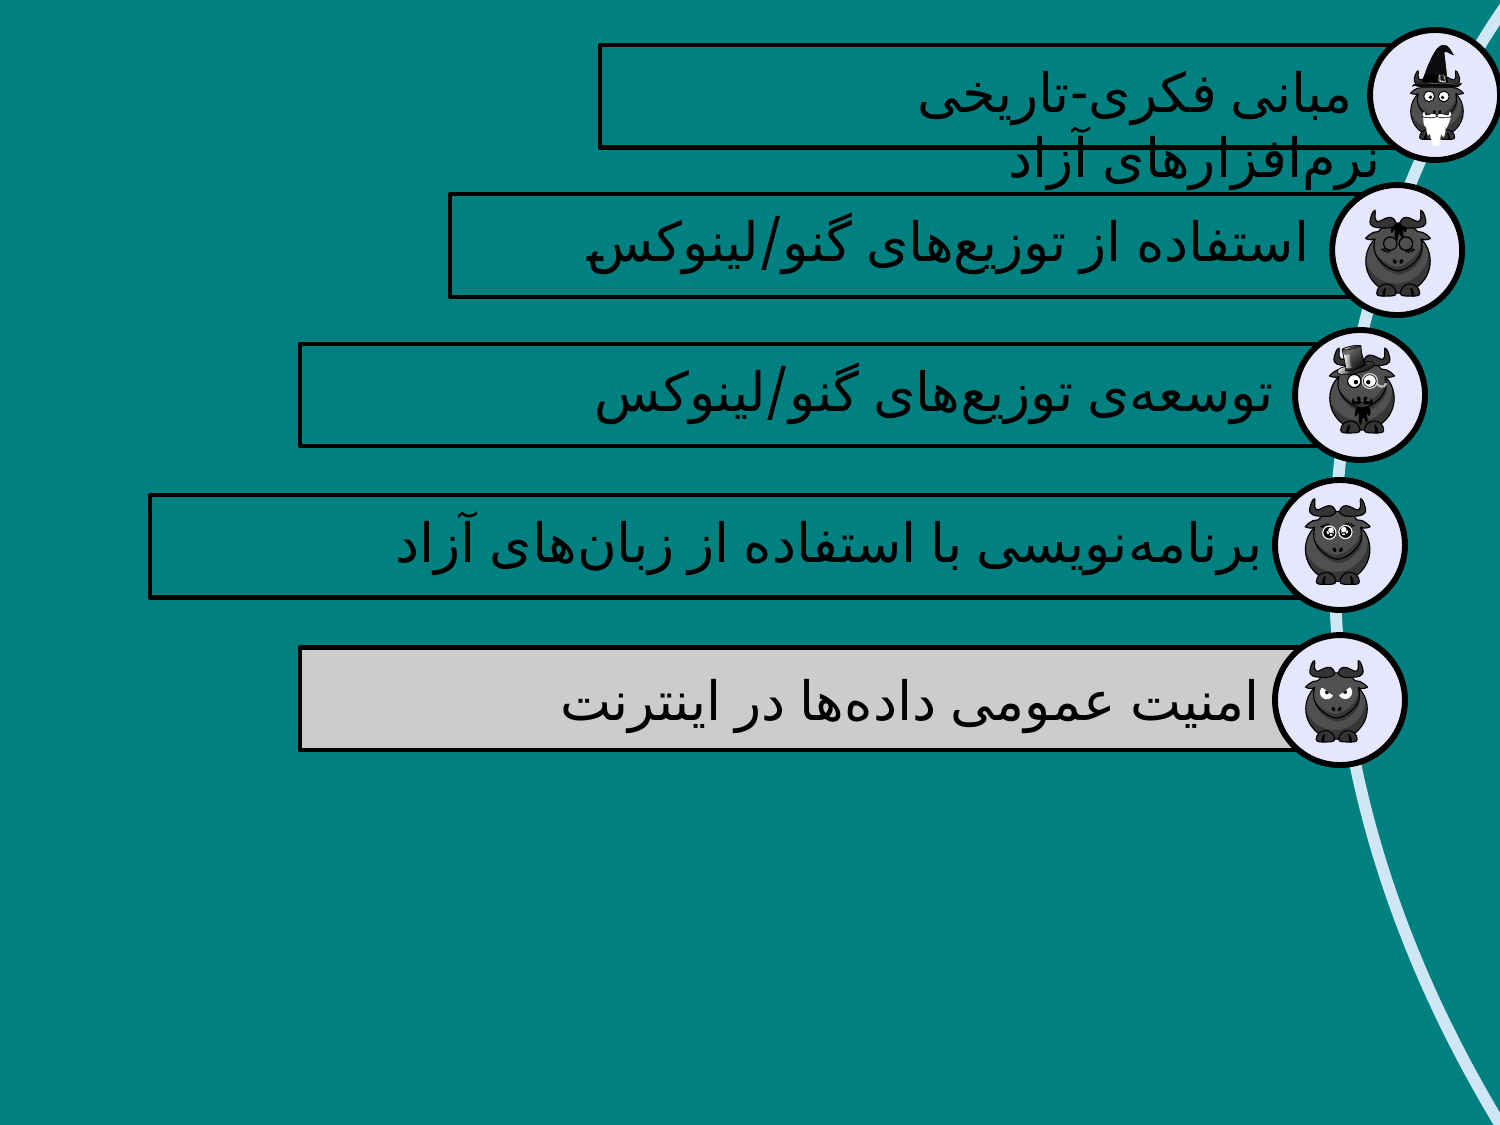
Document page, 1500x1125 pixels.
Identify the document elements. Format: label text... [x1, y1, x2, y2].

text_box [1275, 635, 1405, 766]
text_box برنامه‌نویسی با استفاده از زبان‌های آزاد [150, 495, 1301, 598]
text_box [1332, 185, 1463, 316]
picture [1328, 345, 1396, 434]
text_box [1370, 29, 1500, 160]
text_box [1275, 479, 1405, 610]
text_box امنیت عمومی داده‌ها در اینترنت [300, 647, 1301, 751]
text_box استفاده از توزیع‌های گنو/لینوکس [450, 194, 1362, 297]
text_box توسعه‌ی توزیع‌های گنو/لینوکس [299, 343, 1316, 447]
picture [1410, 45, 1464, 147]
picture [1365, 209, 1432, 297]
text_box مبانی فکری-تاریخی نرم‌افزارهای آزاد [600, 45, 1395, 148]
picture [1305, 660, 1369, 743]
picture [1304, 498, 1371, 586]
text_box [1295, 329, 1426, 460]
